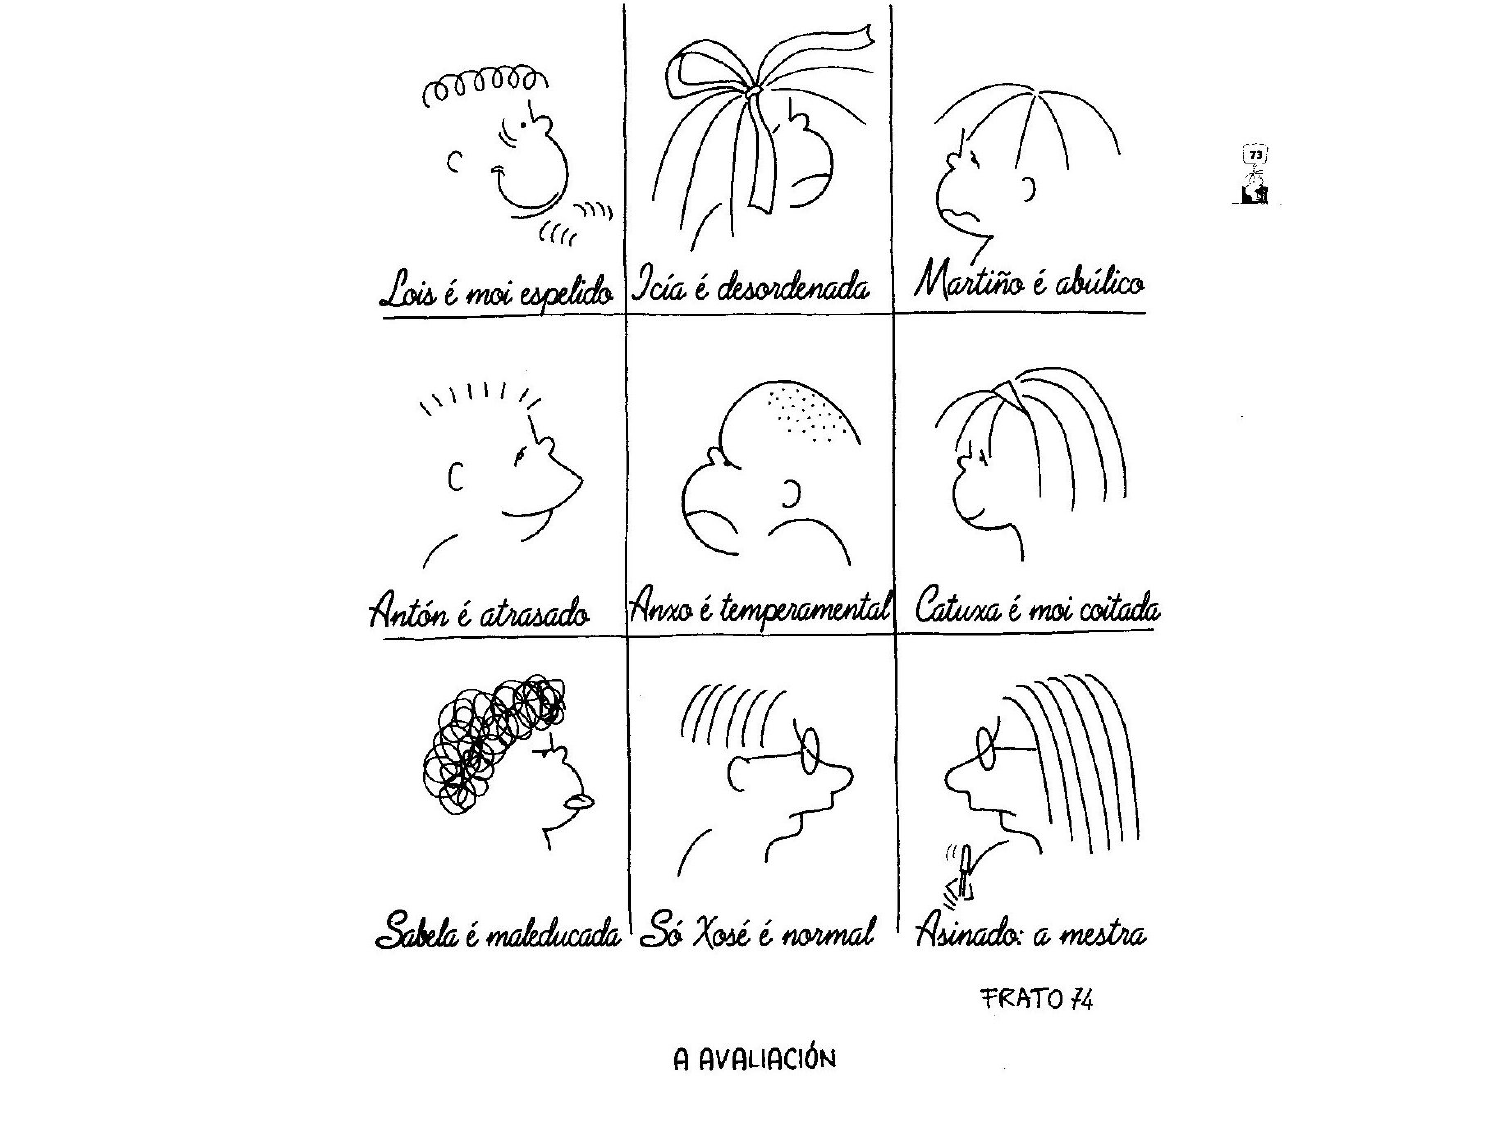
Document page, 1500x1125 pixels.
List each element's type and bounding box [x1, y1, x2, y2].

picture [320, 0, 1282, 1125]
